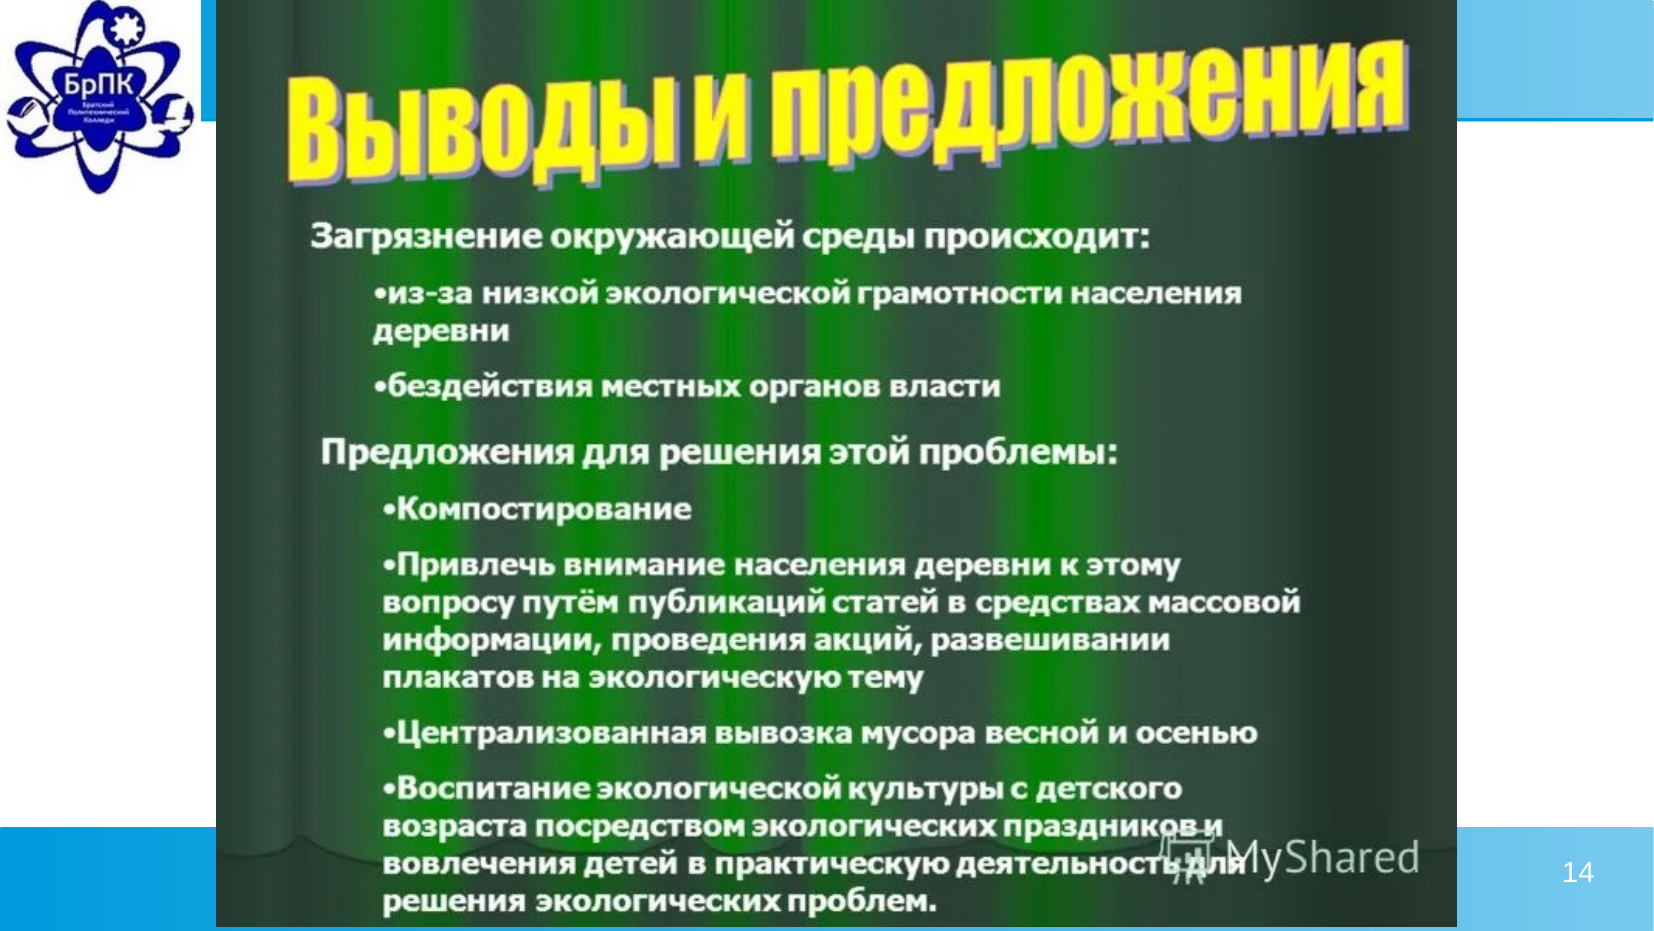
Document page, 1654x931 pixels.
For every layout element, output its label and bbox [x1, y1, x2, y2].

picture [216, 0, 1457, 927]
picture [0, 0, 201, 198]
